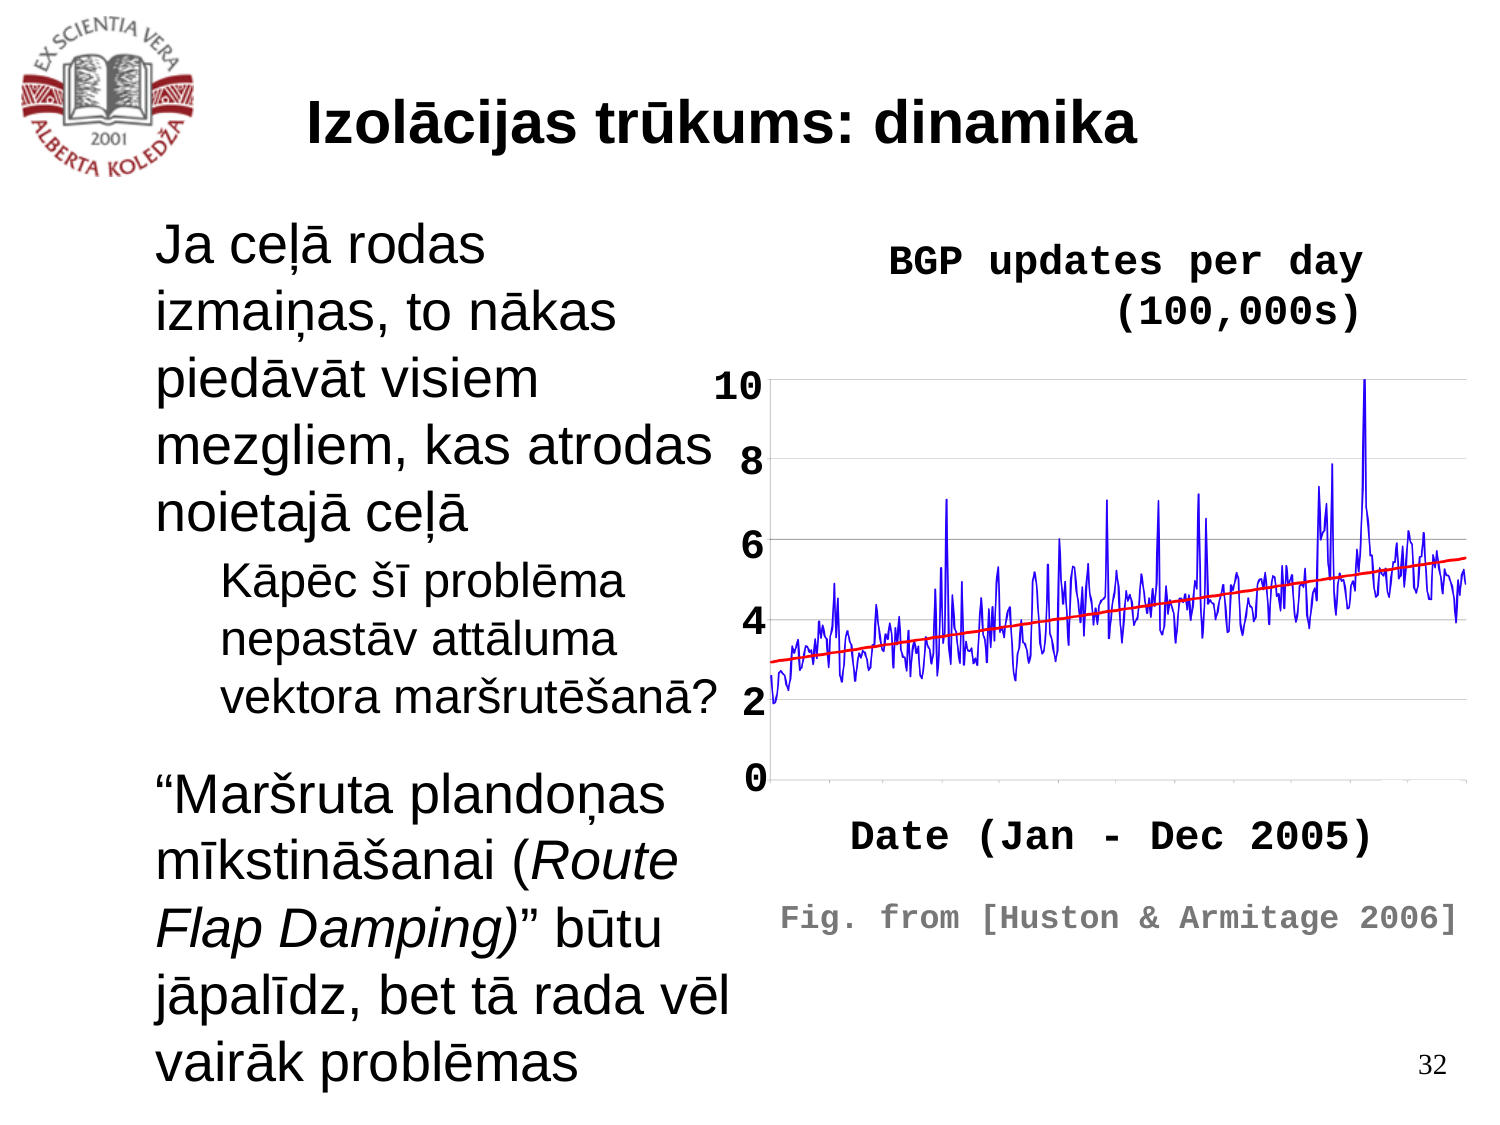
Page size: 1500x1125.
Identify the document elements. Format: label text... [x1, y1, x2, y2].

picture [21, 16, 194, 177]
title Izolācijas trūkums: dinamika [50, 62, 1374, 175]
list Ja ceļā rodas izmaiņas, to nākas piedāvāt visiem mezgliem, kas atrodas noietajā ceļā Kāpēc šī problēma nepastāv attāluma vektora maršrutēšanā? “Maršruta plandoņas mīkstināšanai (Route Flap Damping)” būtu jāpalīdz, bet tā rada vēl vairāk problēmas [75, 200, 751, 1101]
text_box Date (Jan - Dec 2005) [834, 799, 1390, 866]
text_box 2 [726, 666, 782, 732]
text_box 4 [726, 585, 782, 651]
text_box 6 [725, 509, 780, 575]
text_box BGP updates per day (100,000s) [873, 224, 1379, 341]
text_box 8 [724, 424, 779, 491]
text_box <skaitlis> [1312, 1037, 1463, 1101]
picture [762, 374, 1471, 787]
text_box 10 [698, 349, 779, 416]
text_box Fig. from [Huston & Armitage 2006] [764, 887, 1475, 943]
text_box 0 [728, 742, 784, 808]
